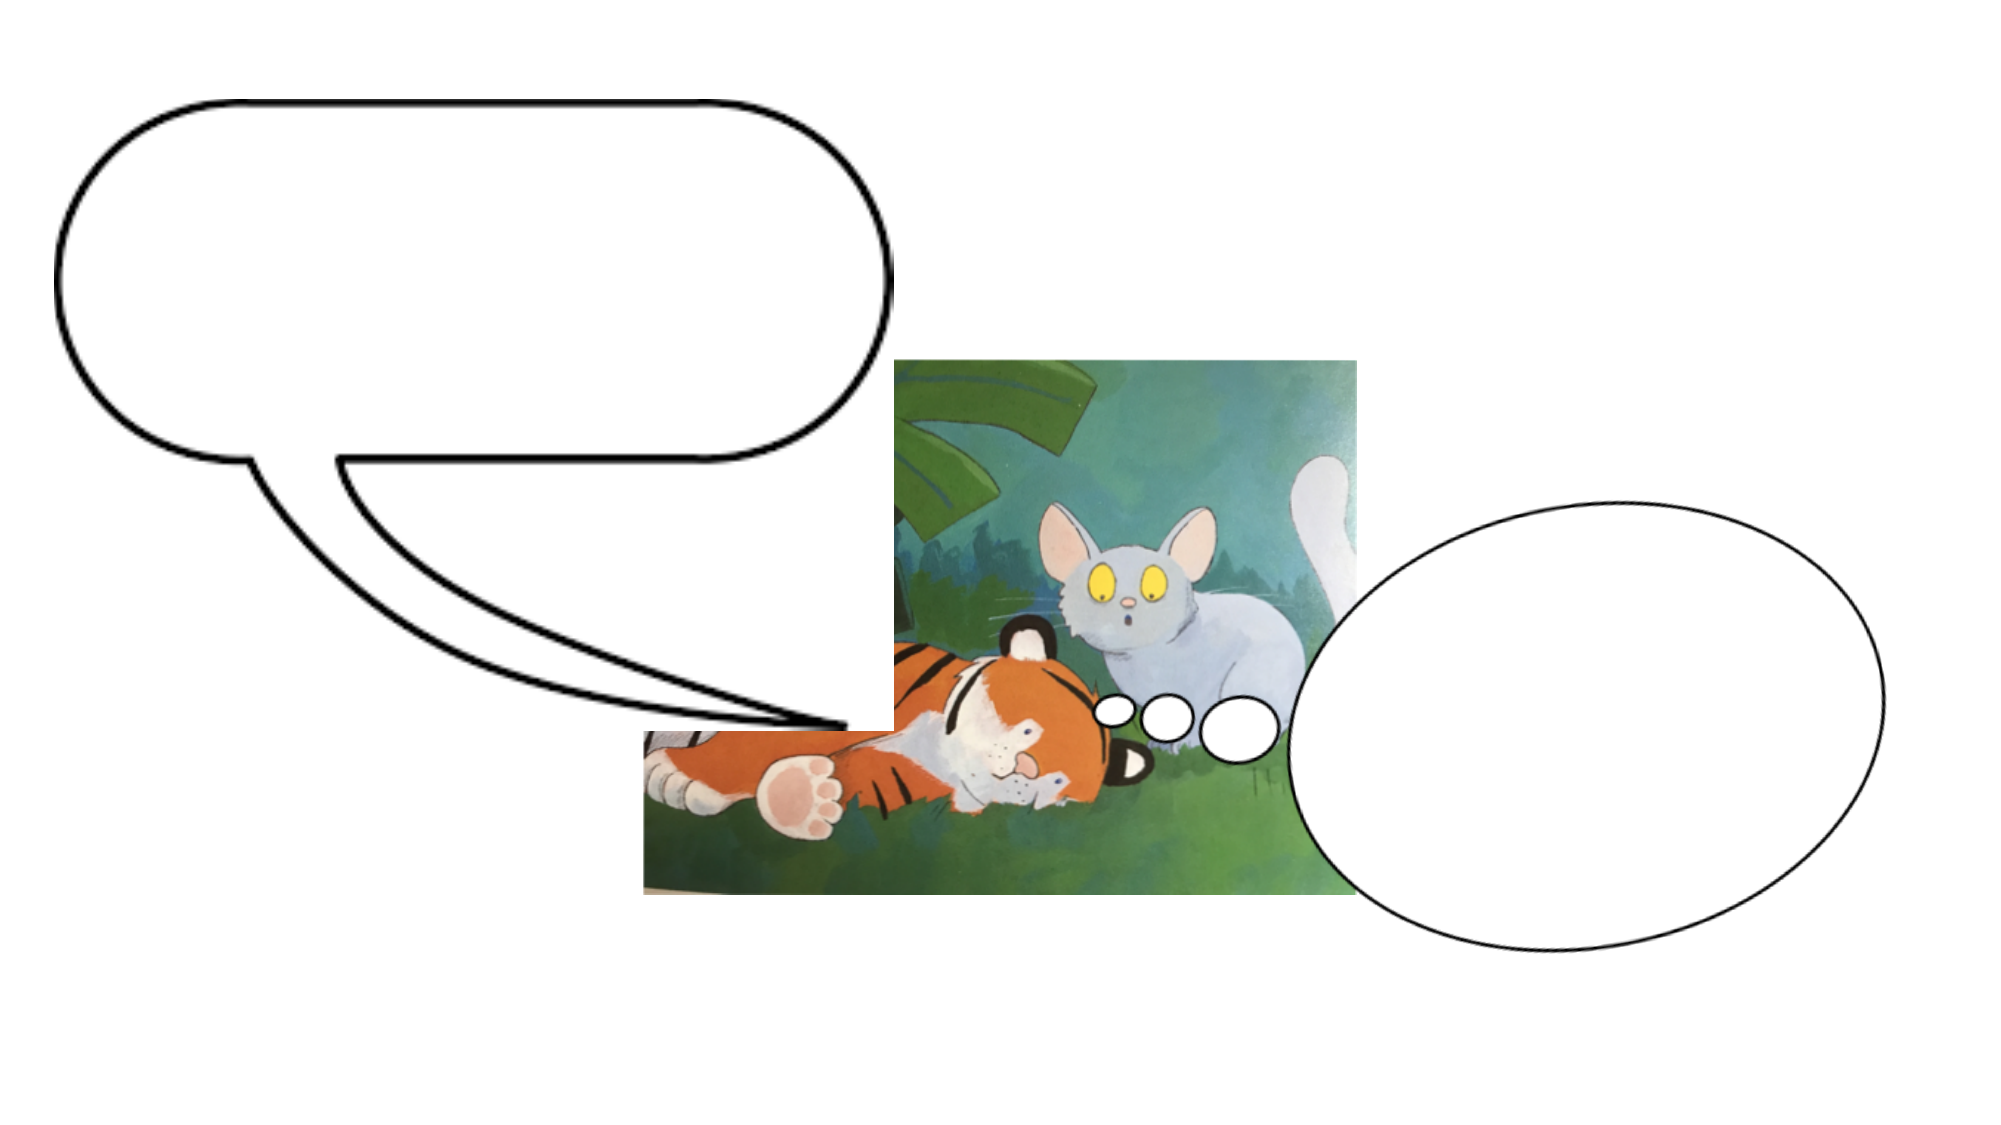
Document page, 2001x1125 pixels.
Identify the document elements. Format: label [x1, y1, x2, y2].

picture [54, 99, 1926, 1038]
